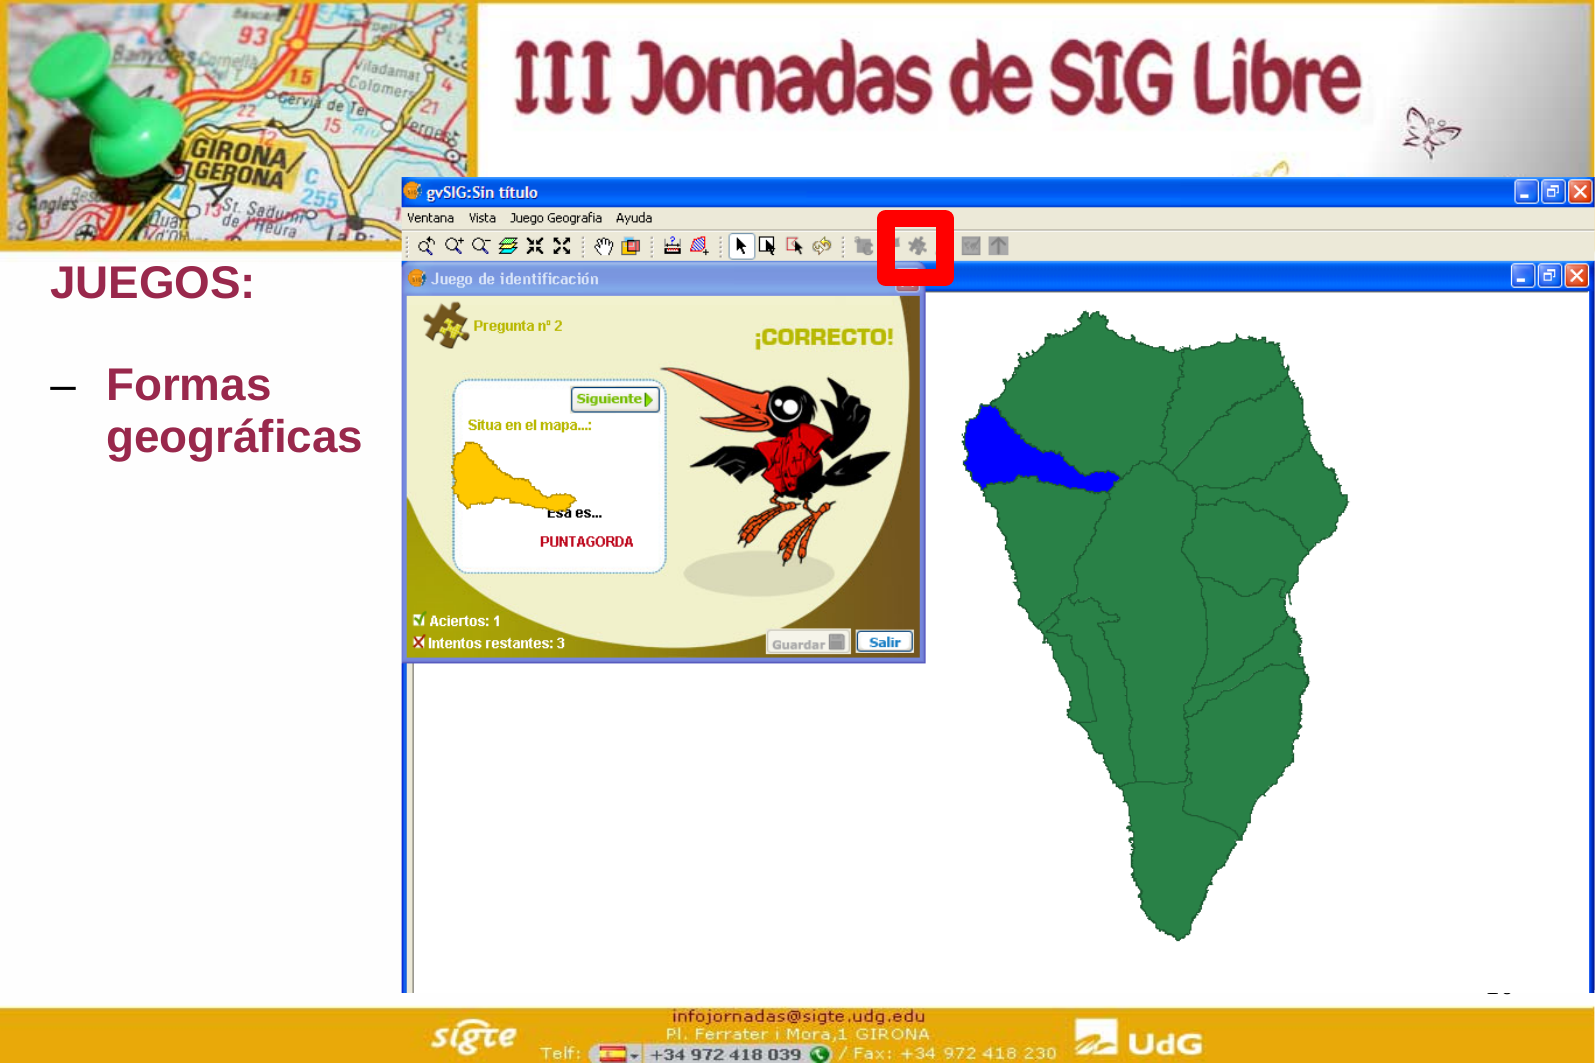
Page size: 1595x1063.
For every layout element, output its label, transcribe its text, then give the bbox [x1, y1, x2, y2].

picture [0, 0, 1595, 1063]
text_box JUEGOS: Formas geográficas [35, 249, 401, 627]
